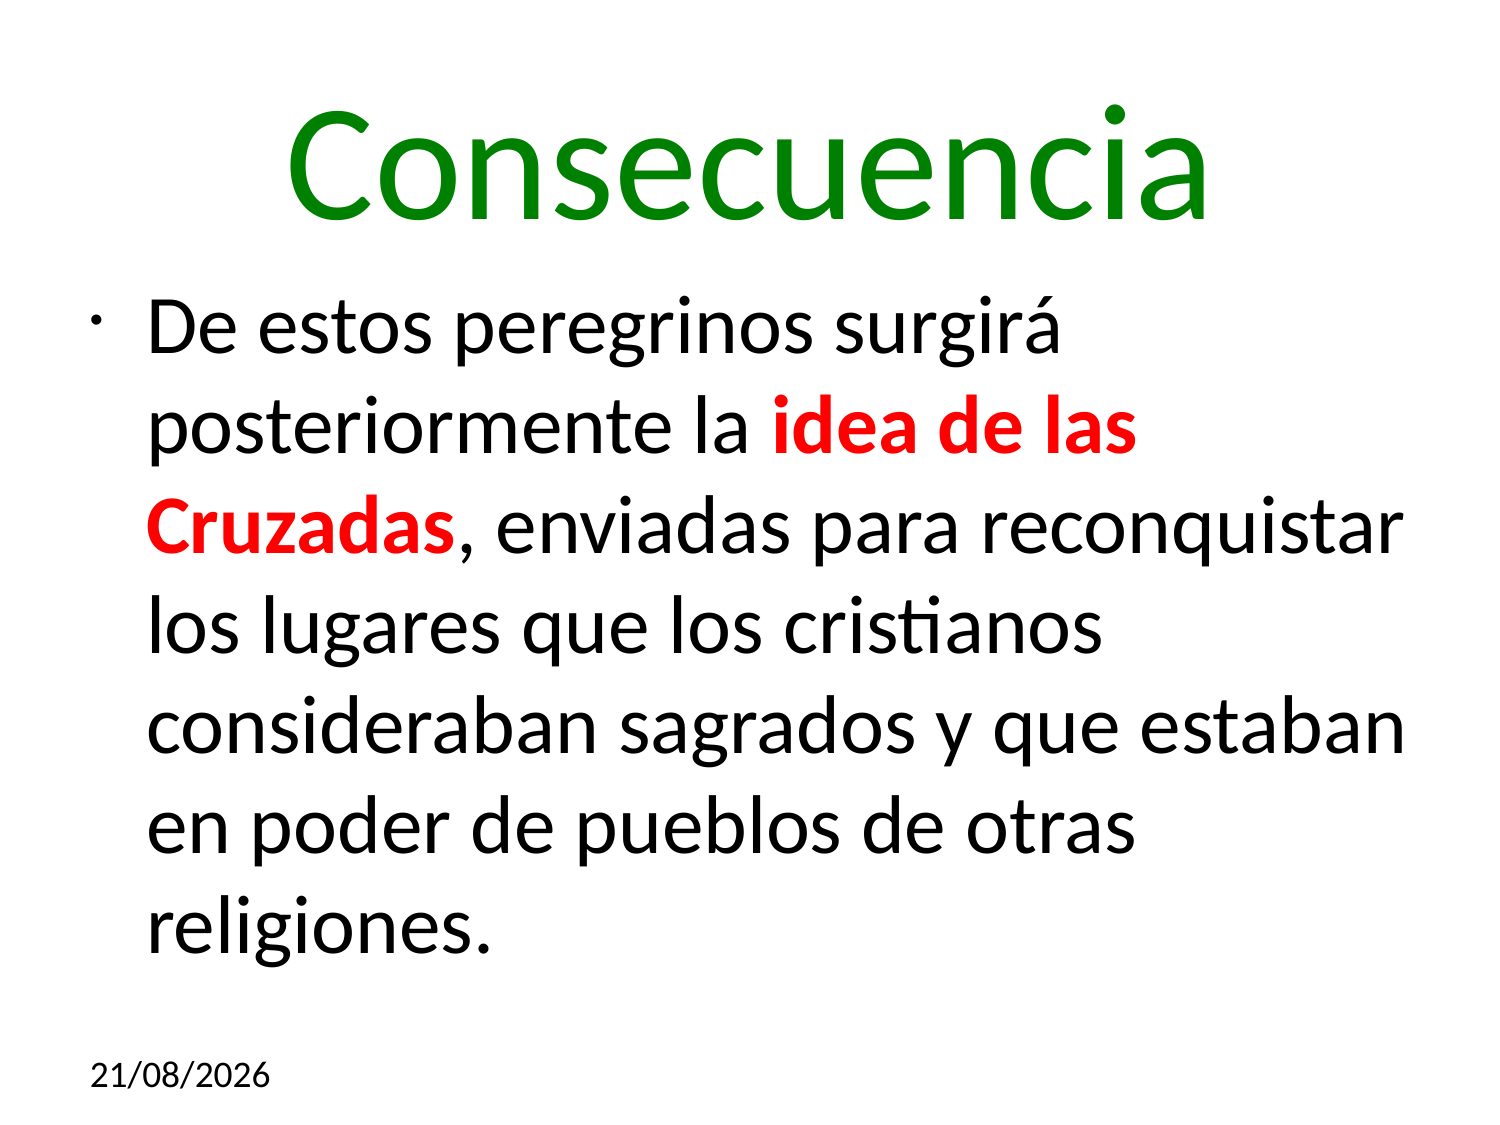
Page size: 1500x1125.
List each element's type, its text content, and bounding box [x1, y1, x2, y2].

title Consecuencia [75, 45, 1425, 233]
list De estos peregrinos surgirá posteriormente la idea de las Cruzadas, enviadas para reconquistar los lugares que los cristianos consideraban sagrados y que estaban en poder de pueblos de otras religiones. [75, 262, 1425, 1005]
